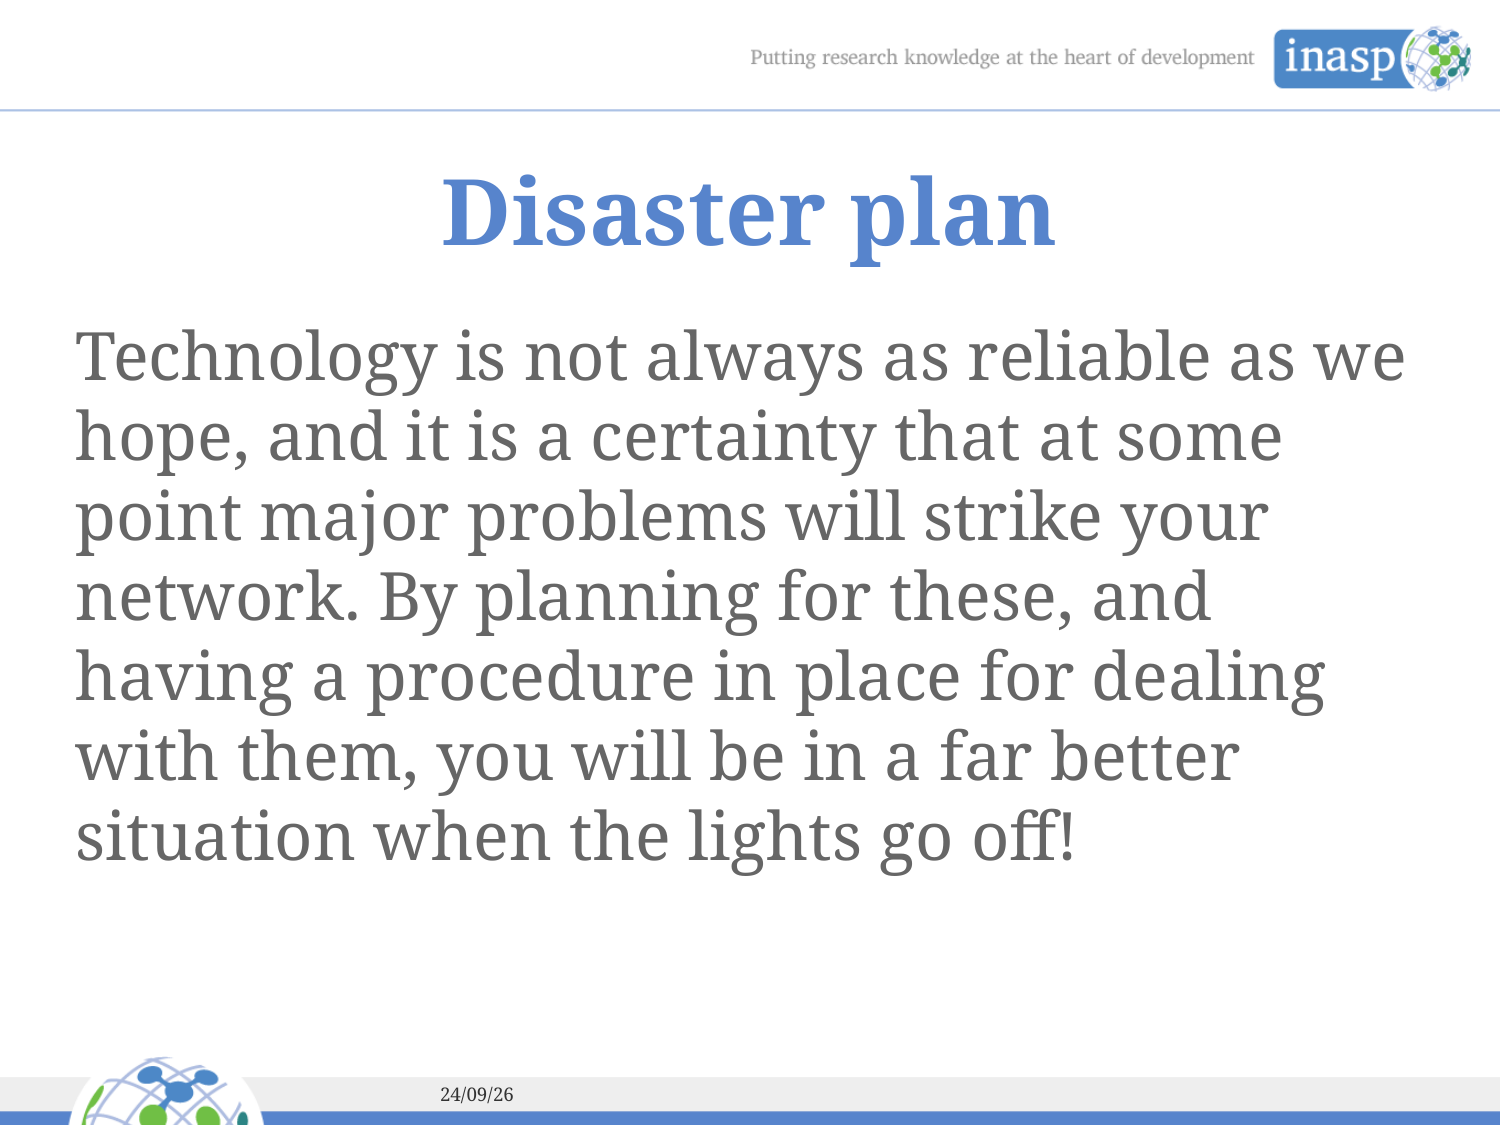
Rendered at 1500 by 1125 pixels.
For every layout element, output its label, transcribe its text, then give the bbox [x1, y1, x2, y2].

picture [0, 0, 1500, 1125]
list Technology is not always as reliable as we hope, and it is a certainty that at some point major problems will strike your network. By planning for these, and having a procedure in place for dealing with them, you will be in a far better situation when the lights go off! [75, 313, 1426, 967]
title Disaster plan [75, 129, 1426, 313]
